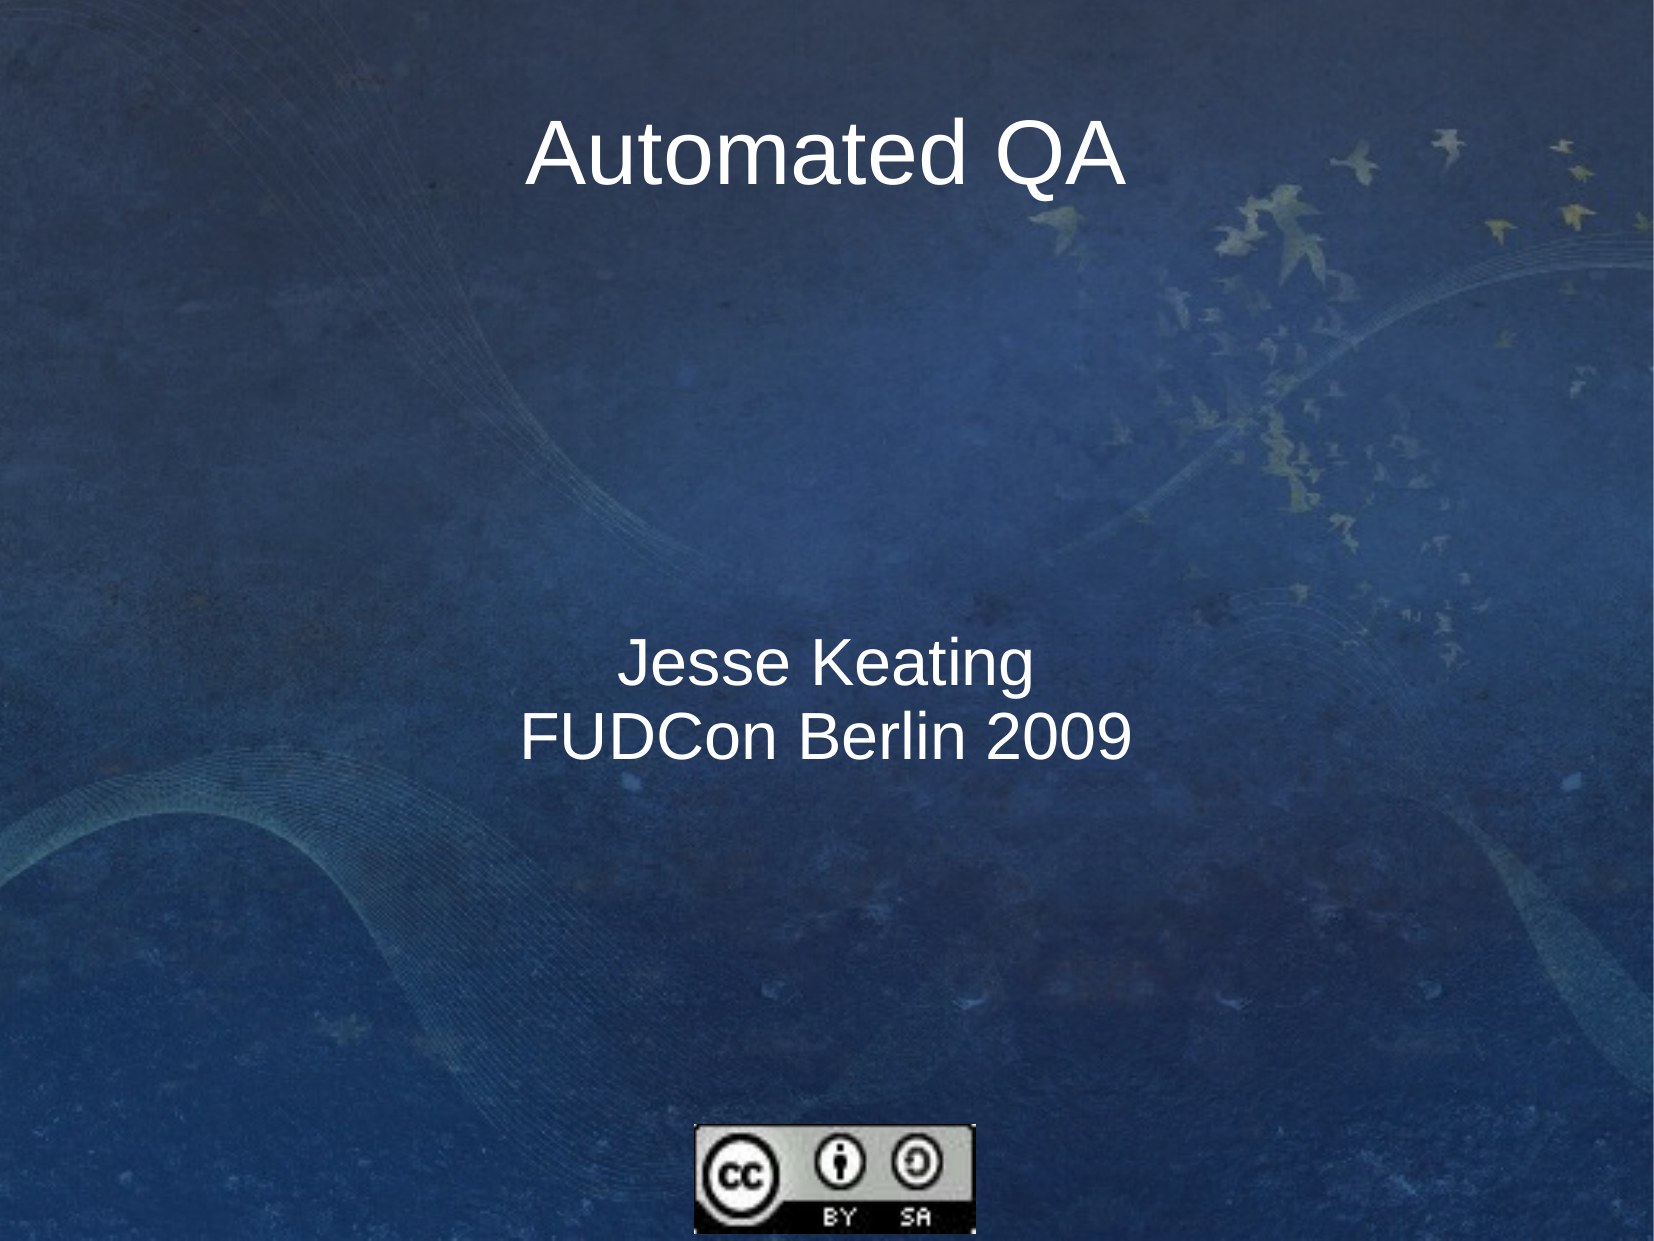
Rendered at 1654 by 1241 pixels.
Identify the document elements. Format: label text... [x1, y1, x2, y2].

subtitle Jesse Keating FUDCon Berlin 2009 [82, 290, 1571, 1109]
picture [0, 0, 1654, 1241]
title Automated QA [82, 49, 1571, 257]
